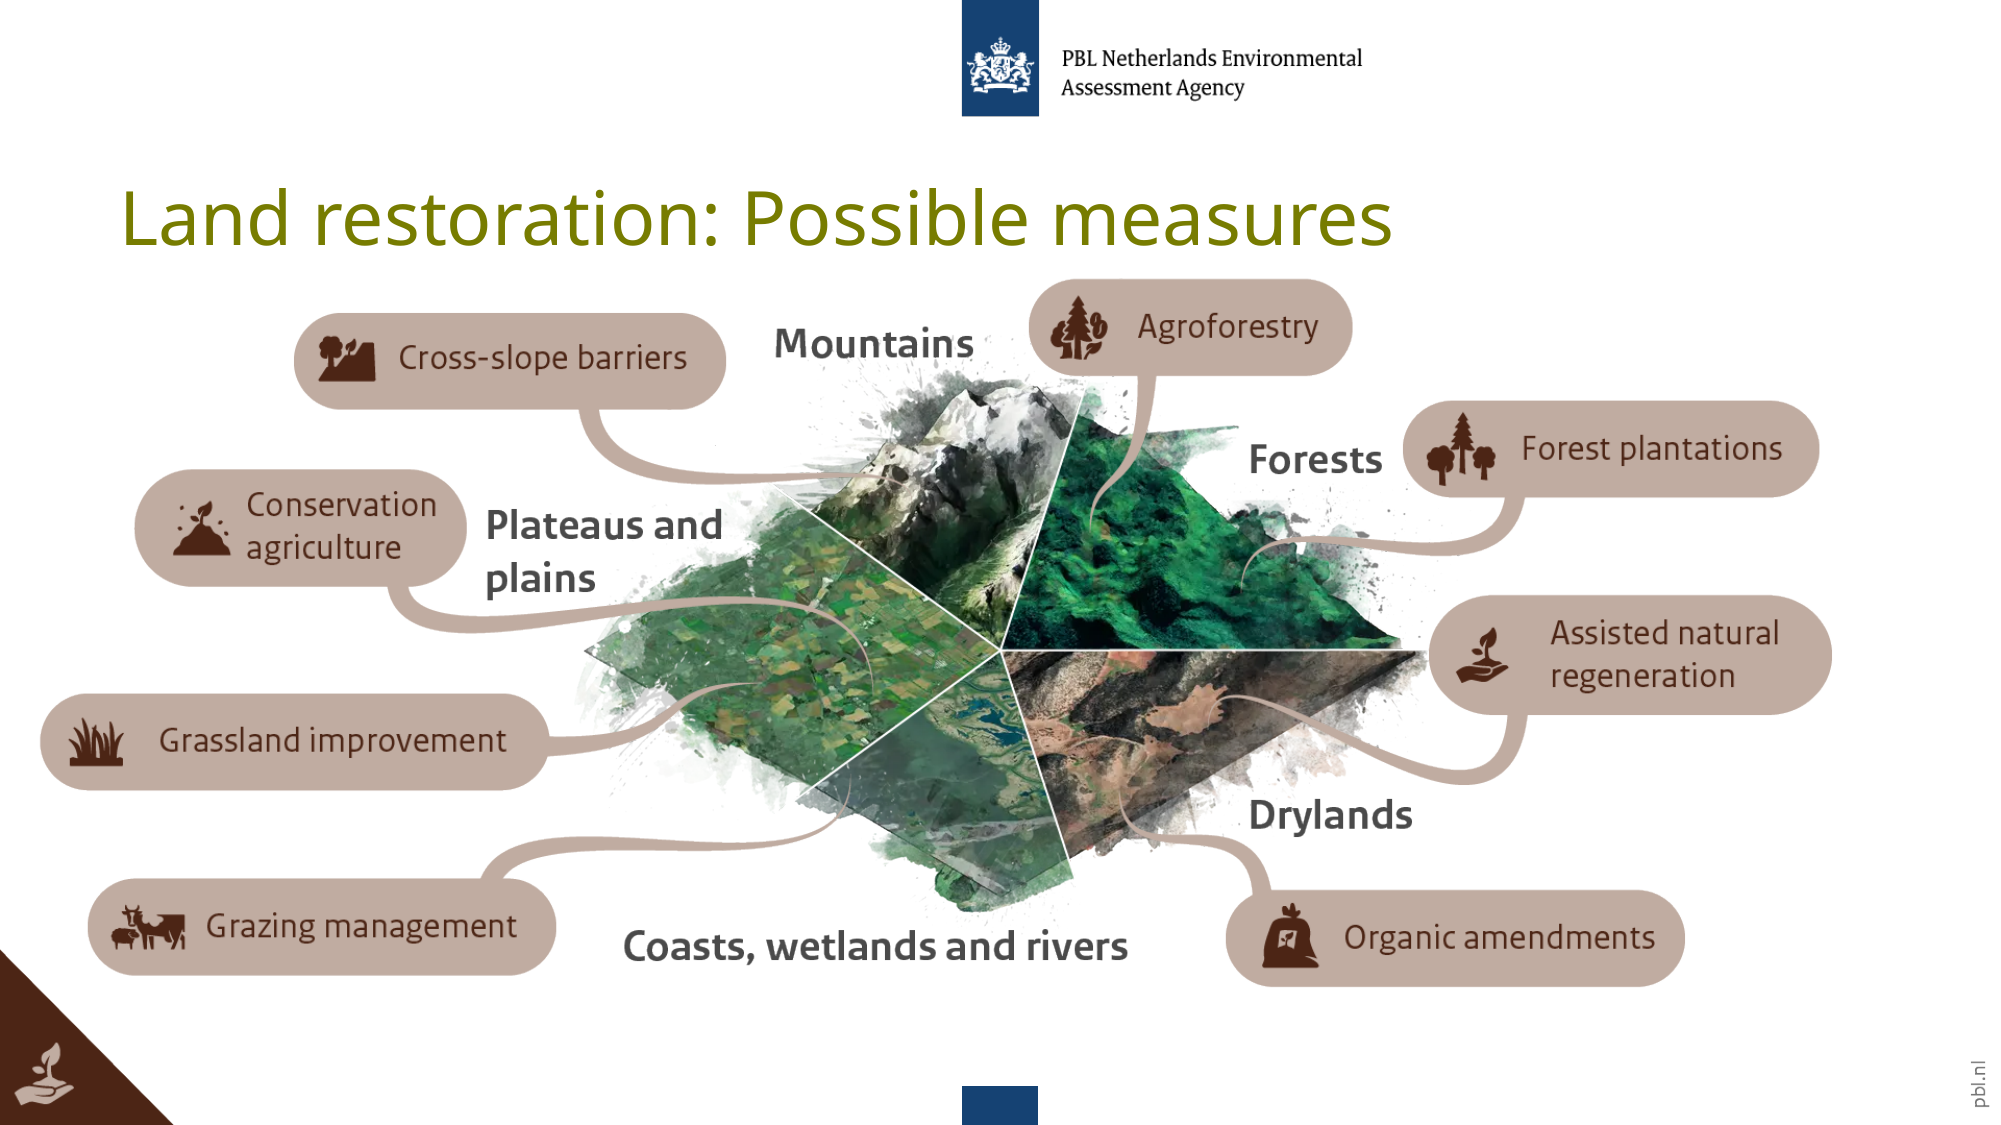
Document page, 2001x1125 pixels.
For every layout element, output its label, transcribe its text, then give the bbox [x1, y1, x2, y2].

picture [0, 0, 2000, 1125]
title Land restoration: Possible measures [104, 172, 1897, 329]
